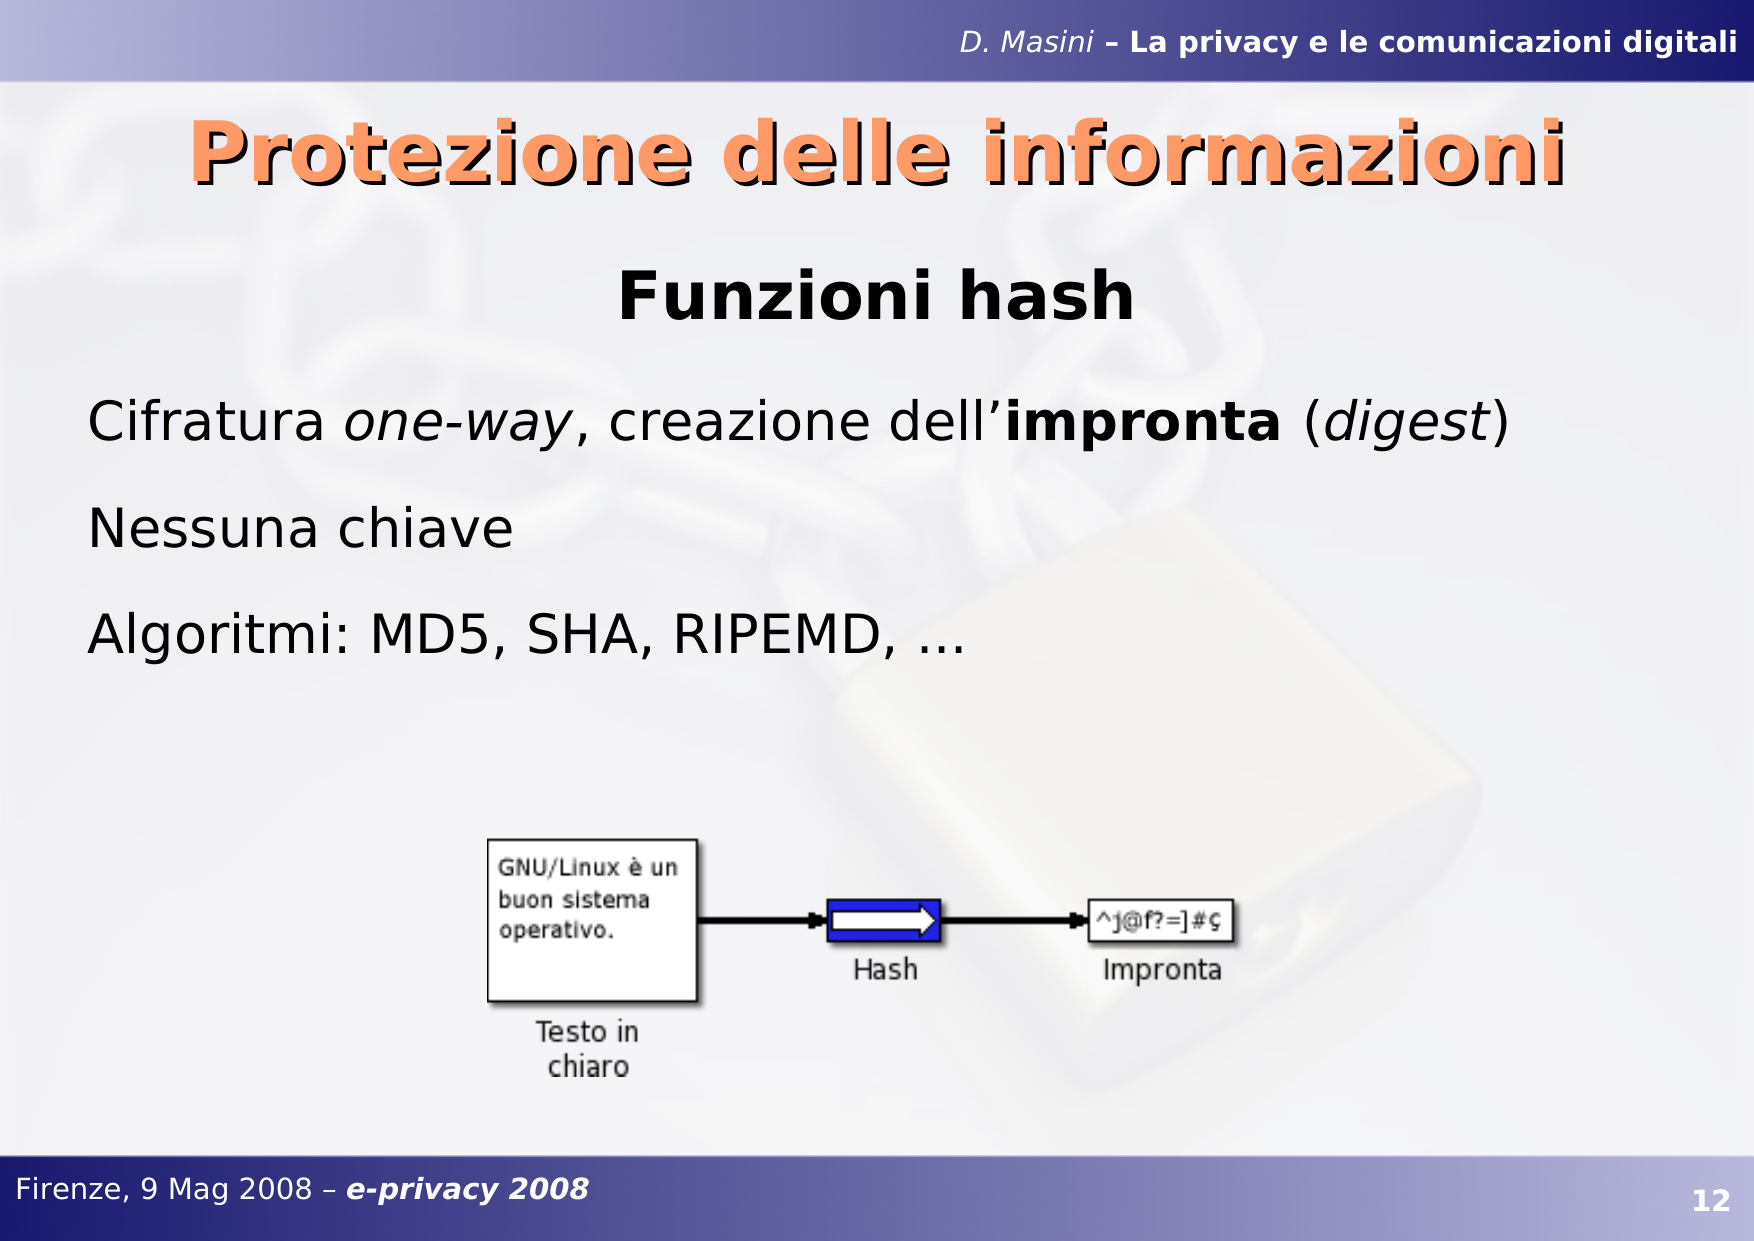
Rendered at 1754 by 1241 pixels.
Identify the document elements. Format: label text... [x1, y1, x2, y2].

title Protezione delle informazioni [87, 49, 1667, 257]
text_box <numero> [1641, 1185, 1732, 1223]
picture [0, 0, 1754, 1241]
list Funzioni hash Cifratura one-way, creazione dell’impronta (digest) Nessuna chiave Algoritmi: MD5, SHA, RIPEMD, ... [87, 259, 1667, 1079]
